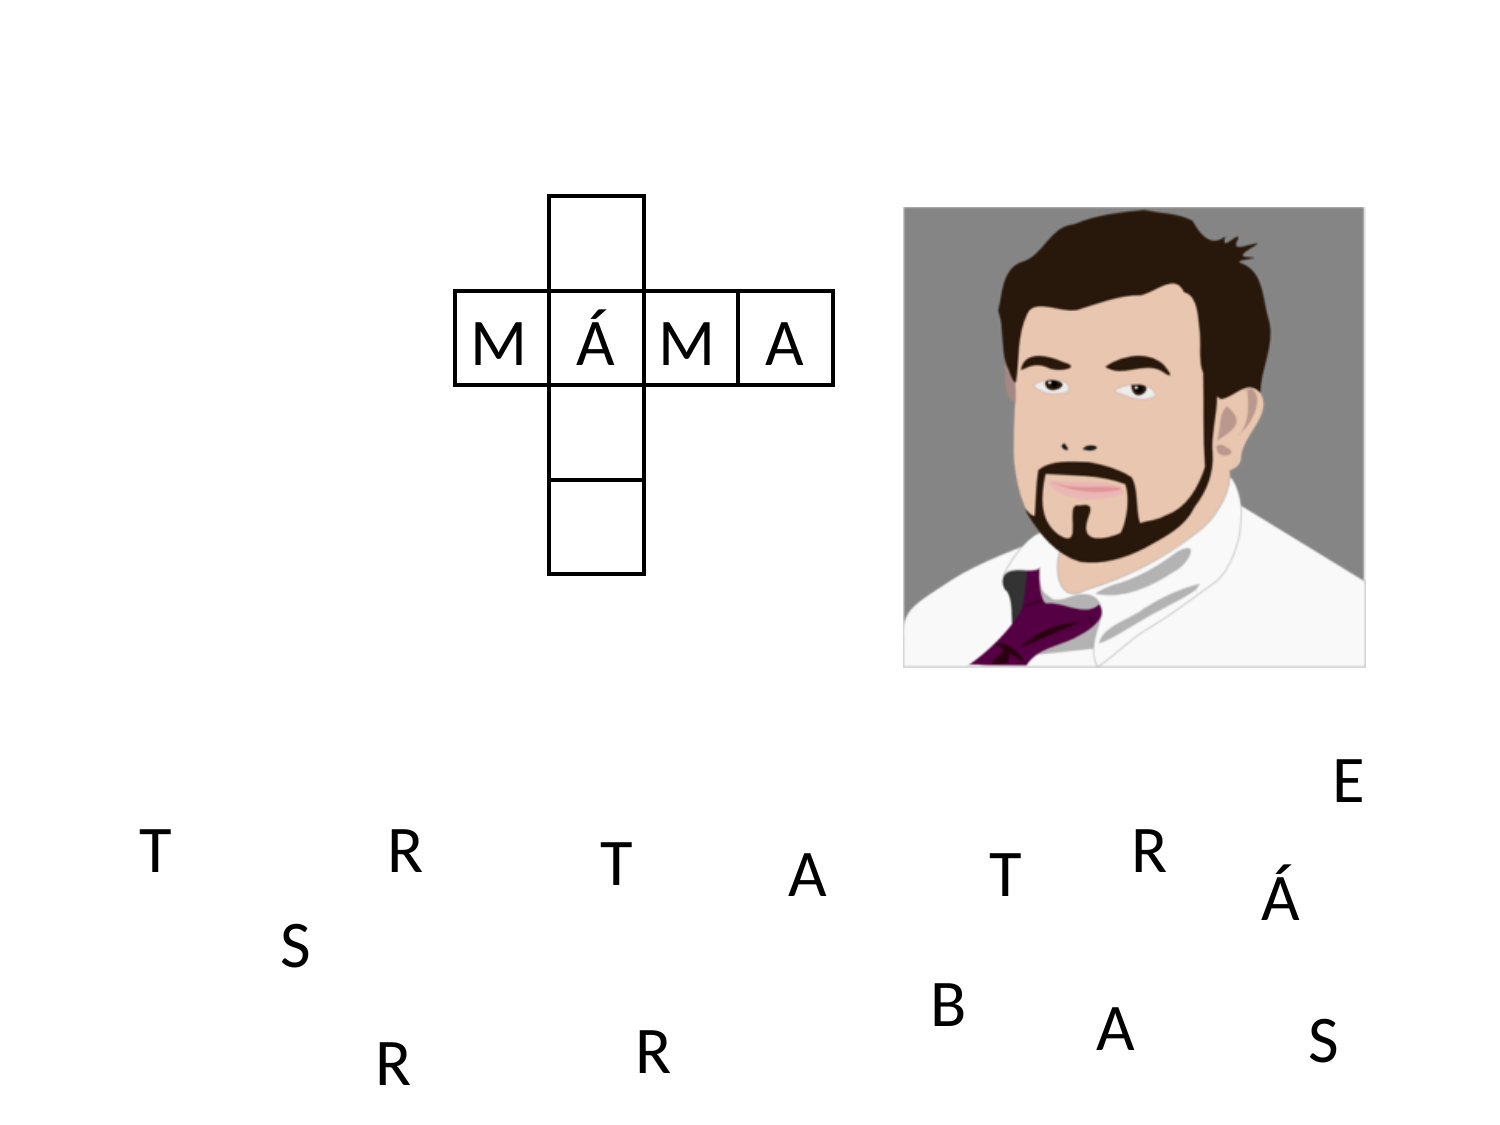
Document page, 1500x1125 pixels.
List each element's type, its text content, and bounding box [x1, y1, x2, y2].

text_box [542, 196, 644, 575]
text_box A [750, 290, 819, 387]
text_box [731, 290, 750, 386]
text_box S [1293, 987, 1355, 1084]
picture [903, 207, 1366, 668]
text_box [819, 290, 833, 386]
text_box R [372, 798, 439, 895]
text_box A [774, 822, 843, 918]
text_box M [644, 290, 731, 387]
text_box Á [561, 290, 630, 387]
text_box R [360, 1011, 427, 1107]
text_box B [915, 952, 982, 1048]
text_box Á [1246, 846, 1315, 942]
text_box R [620, 999, 687, 1095]
text_box A [1081, 976, 1150, 1072]
text_box E [1317, 727, 1380, 824]
text_box T [124, 798, 187, 895]
text_box T [585, 810, 648, 907]
text_box R [1116, 798, 1183, 895]
text_box T [974, 822, 1038, 918]
text_box M [455, 290, 542, 387]
text_box S [266, 893, 327, 989]
